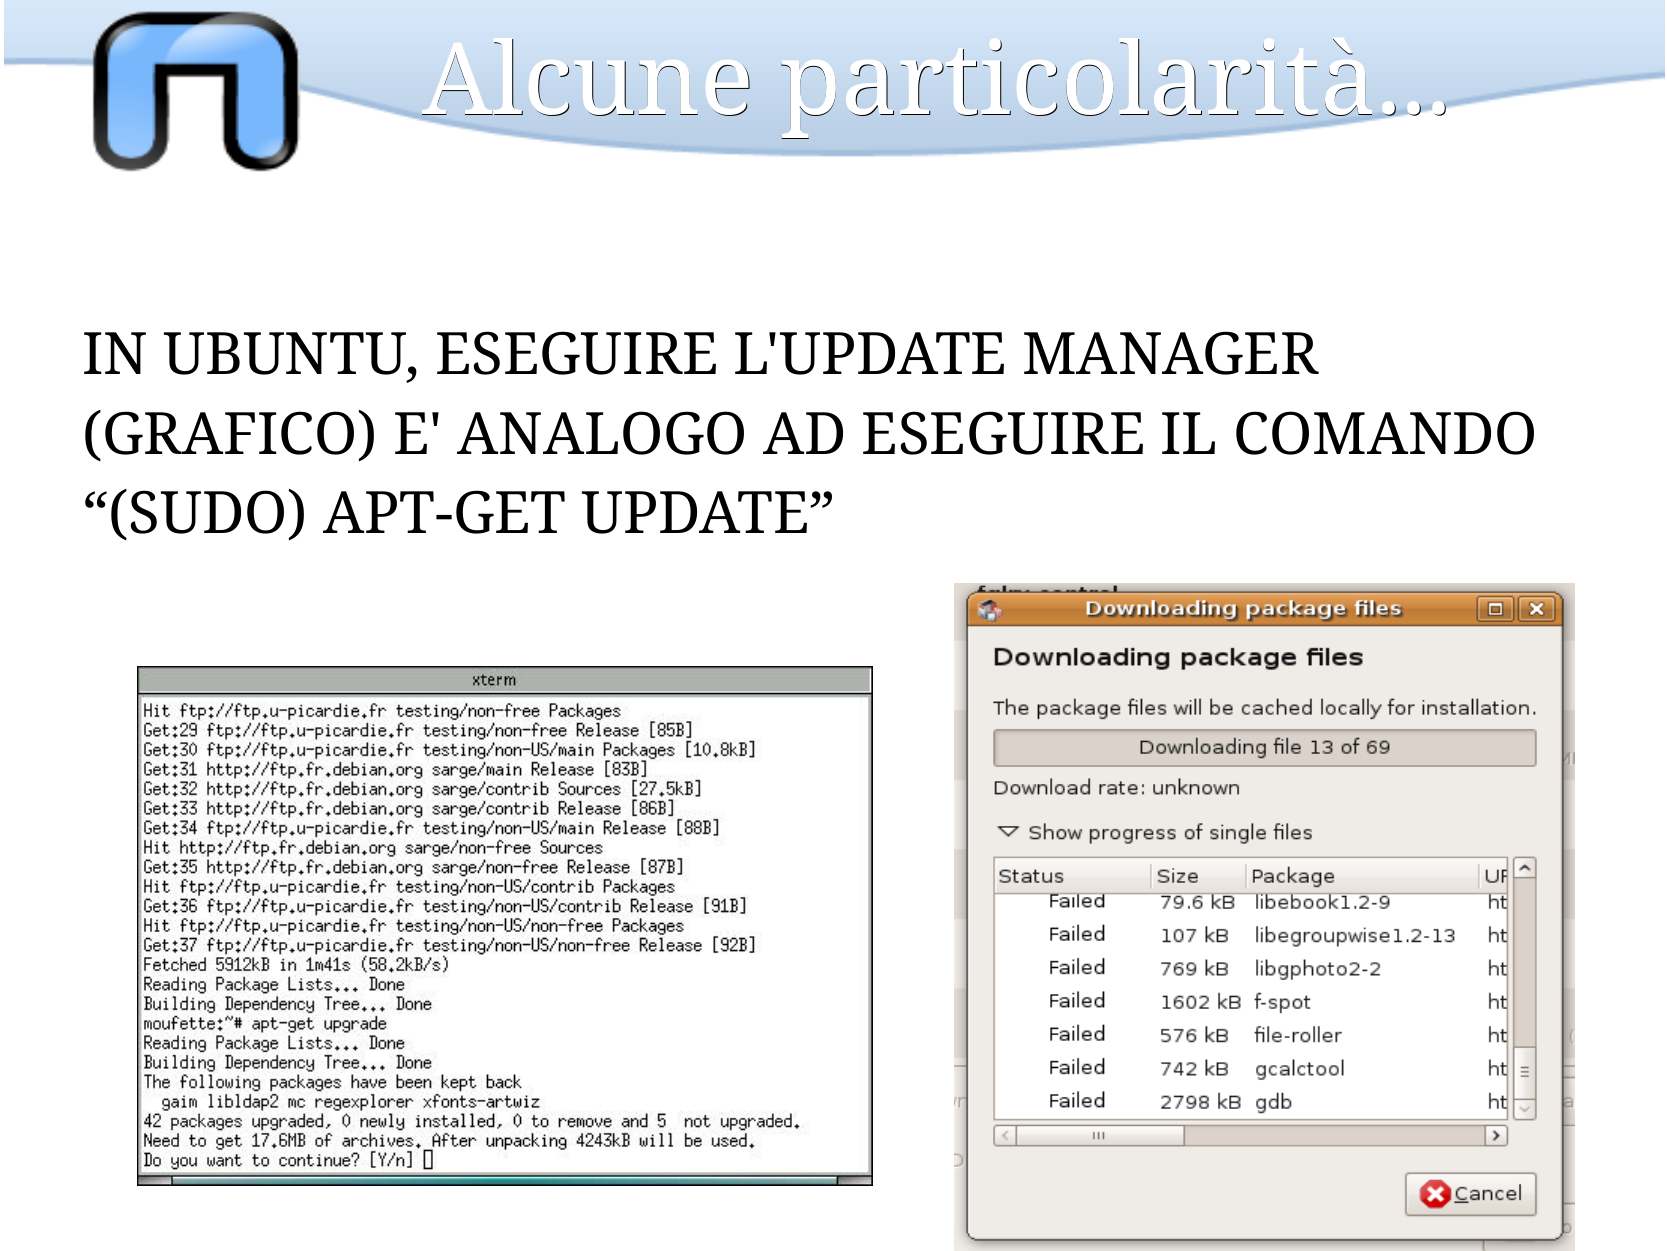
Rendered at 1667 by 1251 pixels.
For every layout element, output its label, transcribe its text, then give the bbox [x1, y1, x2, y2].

list IN UBUNTU, ESEGUIRE L'UPDATE MANAGER (GRAFICO) E' ANALOGO AD ESEGUIRE IL COMANDO “(SUDO) APT-GET UPDATE” [82, 312, 1584, 1251]
picture [0, 0, 1667, 1251]
picture [954, 583, 1575, 1251]
text_box Alcune particolarità... [407, 0, 1580, 168]
picture [137, 666, 873, 1186]
